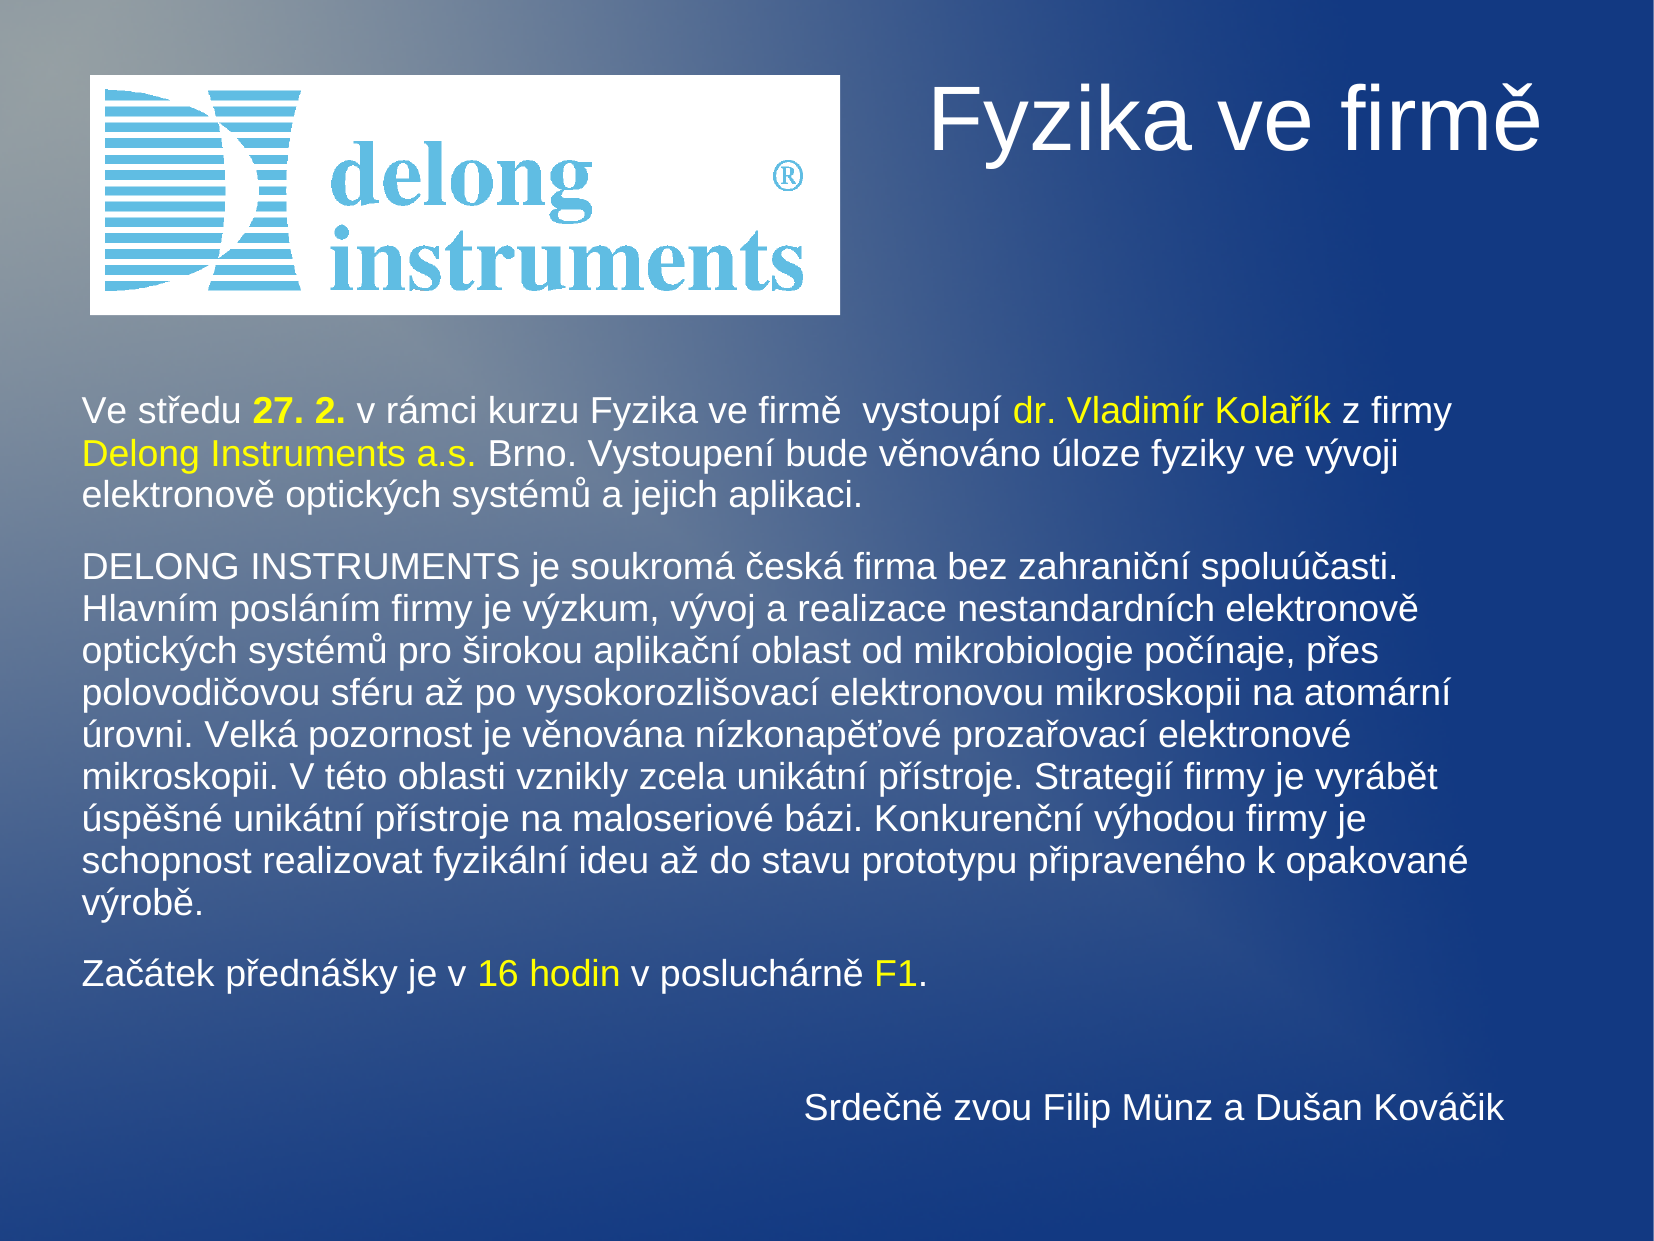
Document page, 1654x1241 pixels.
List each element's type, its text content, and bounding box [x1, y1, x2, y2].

text_box [90, 75, 841, 316]
picture [0, 0, 1654, 1241]
title Fyzika ve firmě [300, 15, 1546, 223]
list Ve středu 27. 2. v rámci kurzu Fyzika ve firmě vystoupí dr. Vladimír Kolařík z firmy Delong Instruments a.s. Brno. Vystoupení bude věnováno úloze fyziky ve vývoji elektronově optických systémů a jejich aplikaci. DELONG INSTRUMENTS je soukromá česká firma bez zahraniční spoluúčasti. Hlavním posláním firmy je výzkum, vývoj a realizace nestandardních elektronově optických systémů pro širokou aplikační oblast od mikrobiologie počínaje, přes polovodičovou sféru až po vysokorozlišovací elektronovou mikroskopii na atomární úrovni. Velká pozornost je věnována nízkonapěťové prozařovací elektronové mikroskopii. V této oblasti vznikly zcela unikátní přístroje. Strategií firmy je vyrábět úspěšné unikátní přístroje na maloseriové bázi. Konkurenční výhodou firmy je schopnost realizovat fyzikální ideu až do stavu prototypu připraveného k opakované výrobě. Začátek přednášky je v 16 hodin v posluchárně F1. Srdečně zvou Filip Münz a Dušan Kováčik [81, 390, 1516, 1096]
